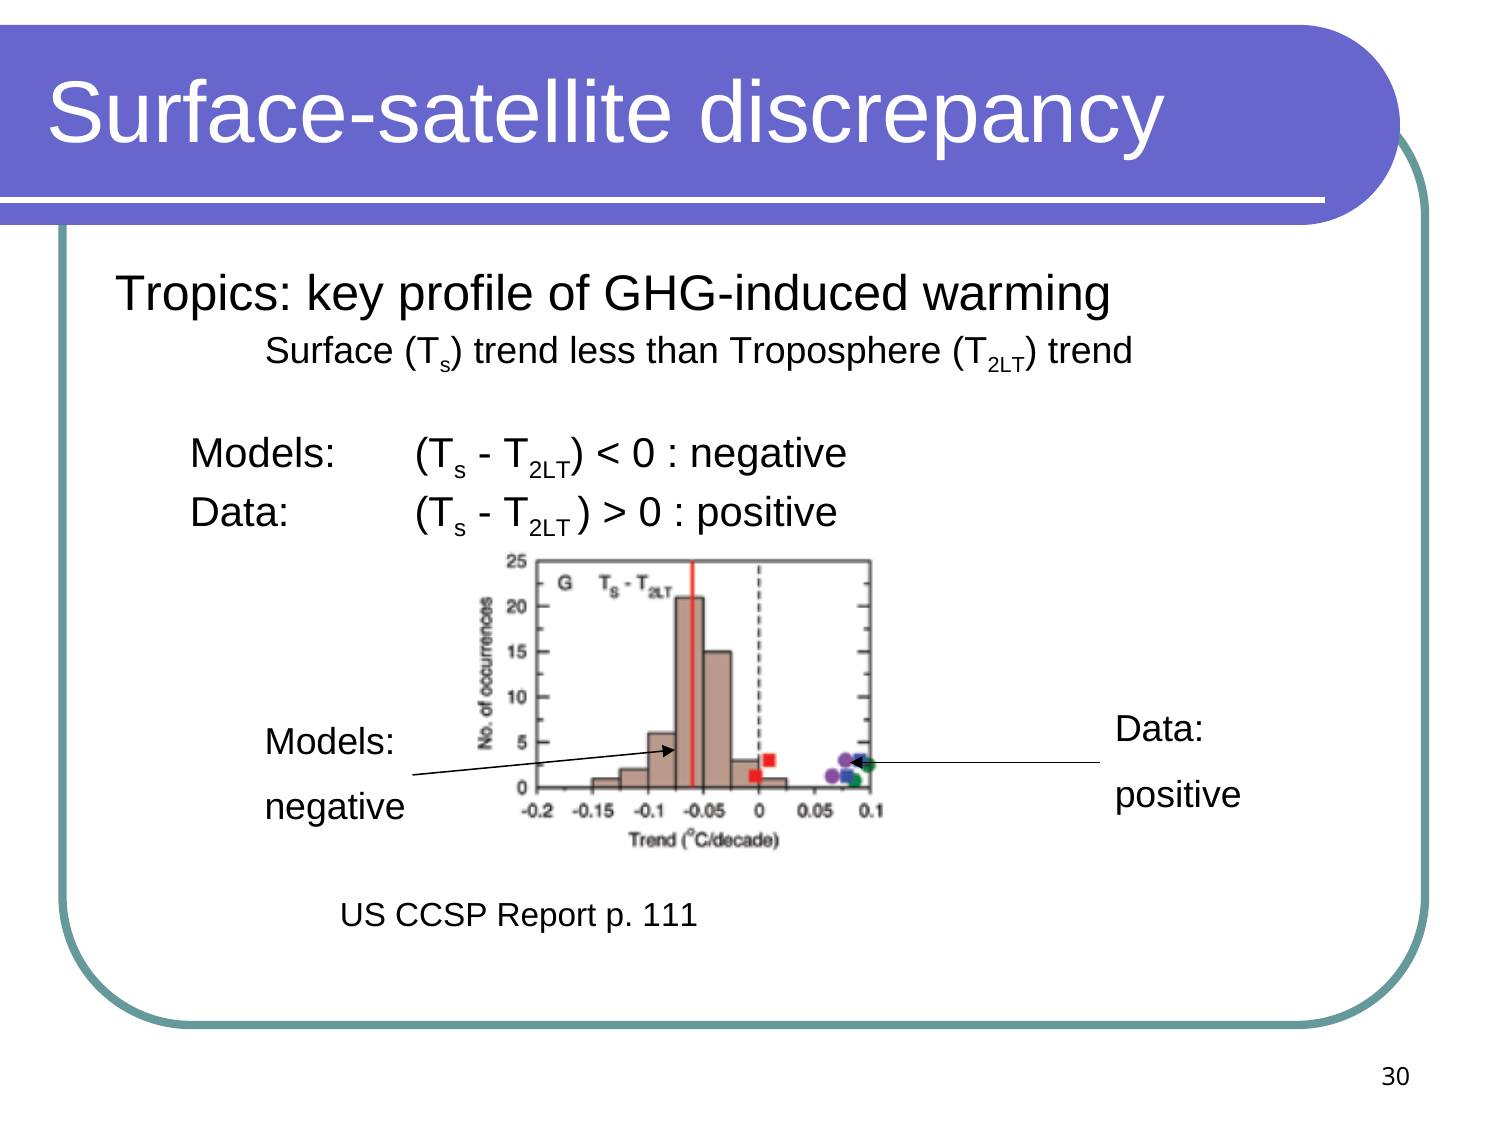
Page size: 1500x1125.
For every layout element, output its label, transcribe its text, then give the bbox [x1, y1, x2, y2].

title Surface-satellite discrepancy [31, 37, 1347, 188]
picture [450, 549, 892, 866]
list Tropics: key profile of GHG-induced warming Surface (Ts) trend less than Troposphere (T2LT) trend Models: (Ts - T2LT) < 0 : negative Data: (Ts - T2LT ) > 0 : positive US CCSP Report p. 111 [99, 262, 1401, 988]
text_box Data: positive [1099, 699, 1288, 823]
text_box Models: negative [249, 712, 438, 836]
